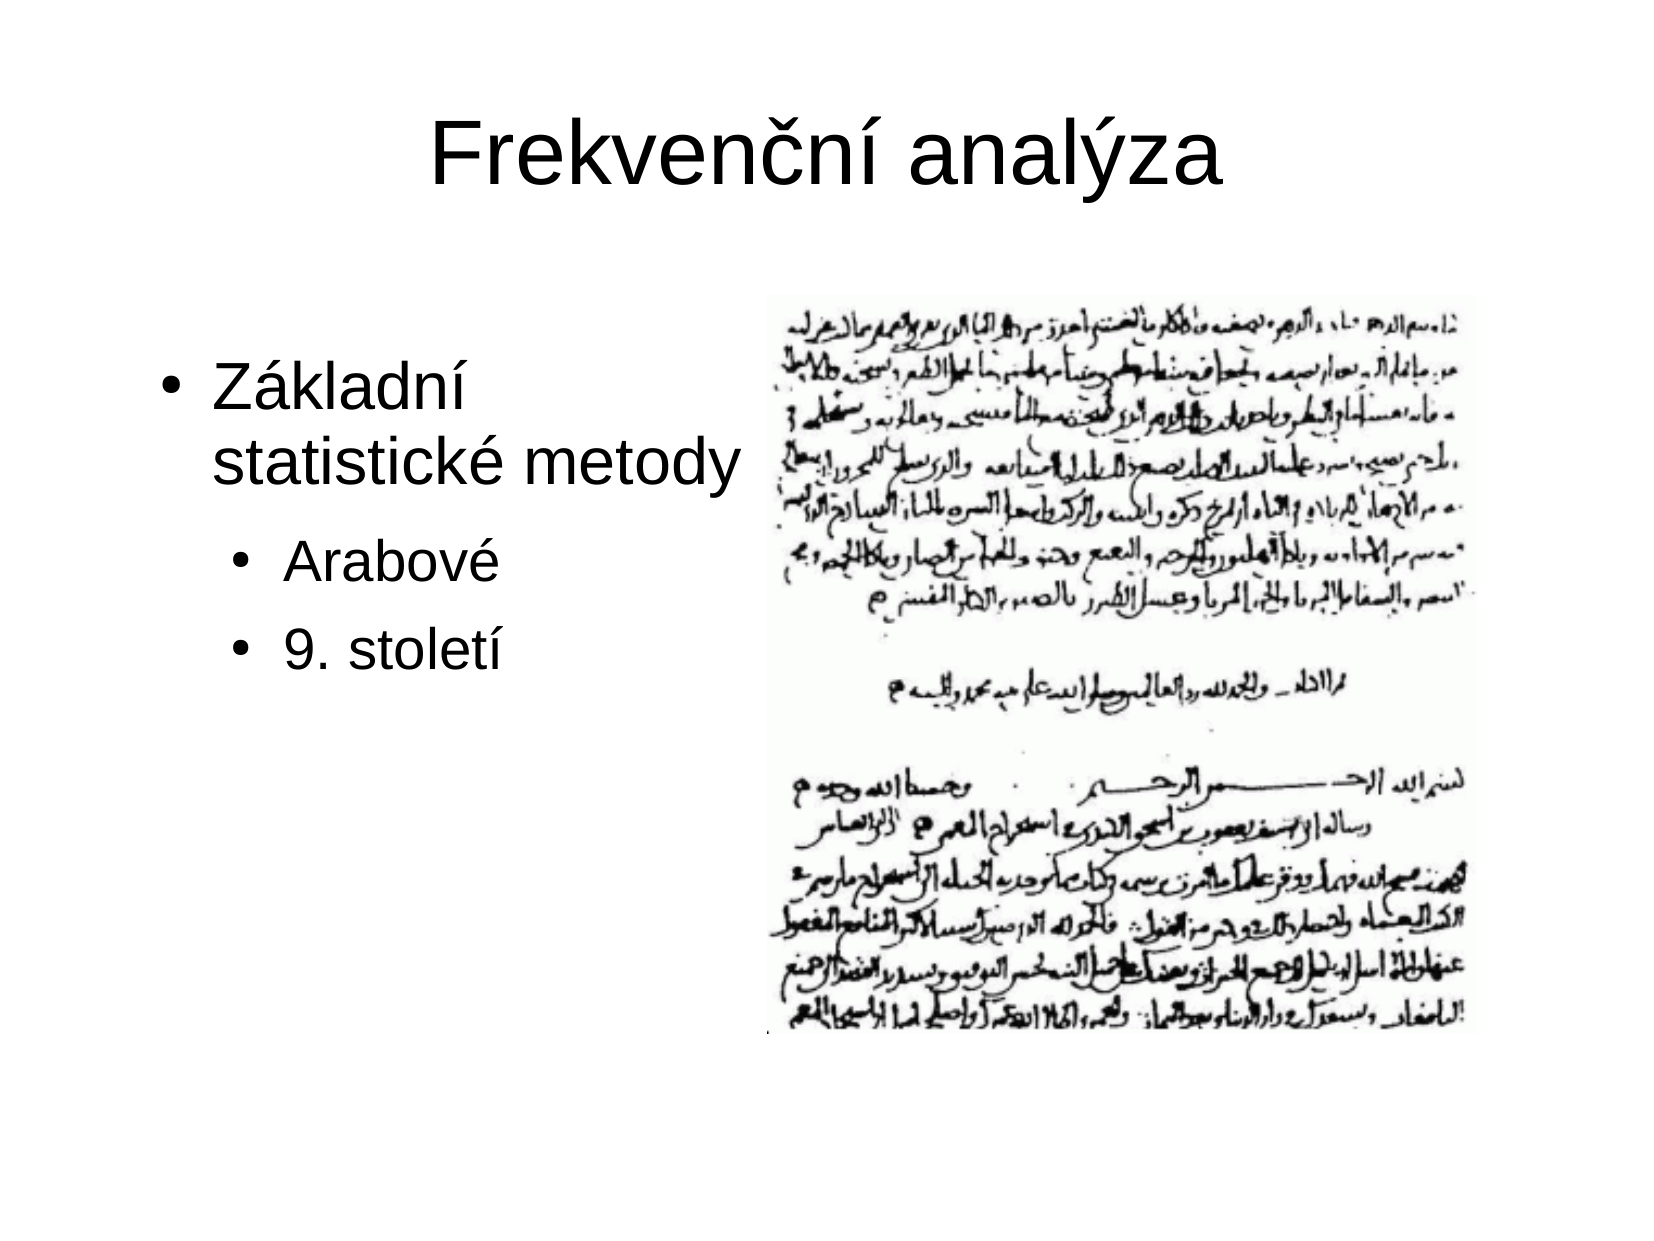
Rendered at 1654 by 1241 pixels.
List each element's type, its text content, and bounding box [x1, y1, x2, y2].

list Základní statistické metody Arabové 9. století [141, 349, 767, 1004]
title Frekvenční analýza [82, 56, 1571, 250]
picture [767, 295, 1477, 1034]
